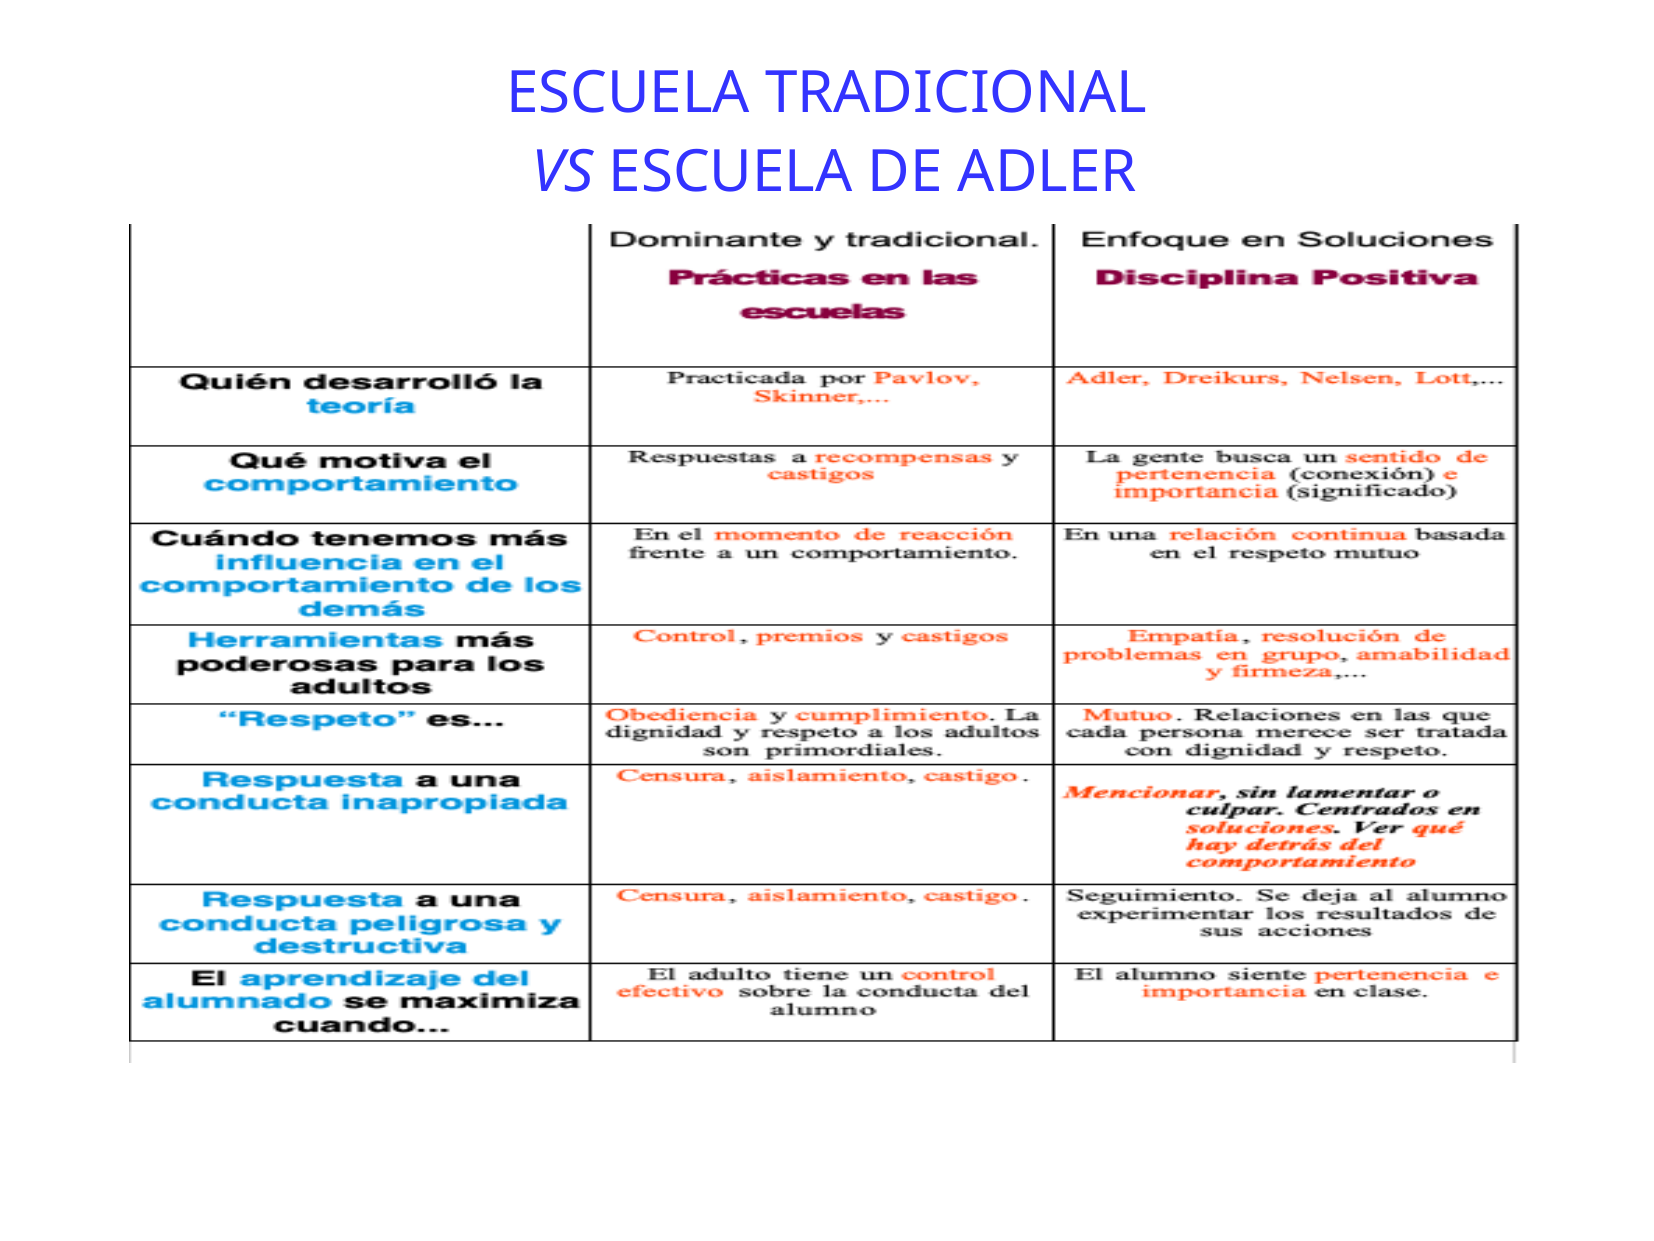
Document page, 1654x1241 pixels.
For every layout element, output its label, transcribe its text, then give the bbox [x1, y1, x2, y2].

picture [129, 224, 1536, 1063]
title ESCUELA TRADICIONAL VS ESCUELA DE ADLER [82, 22, 1571, 237]
